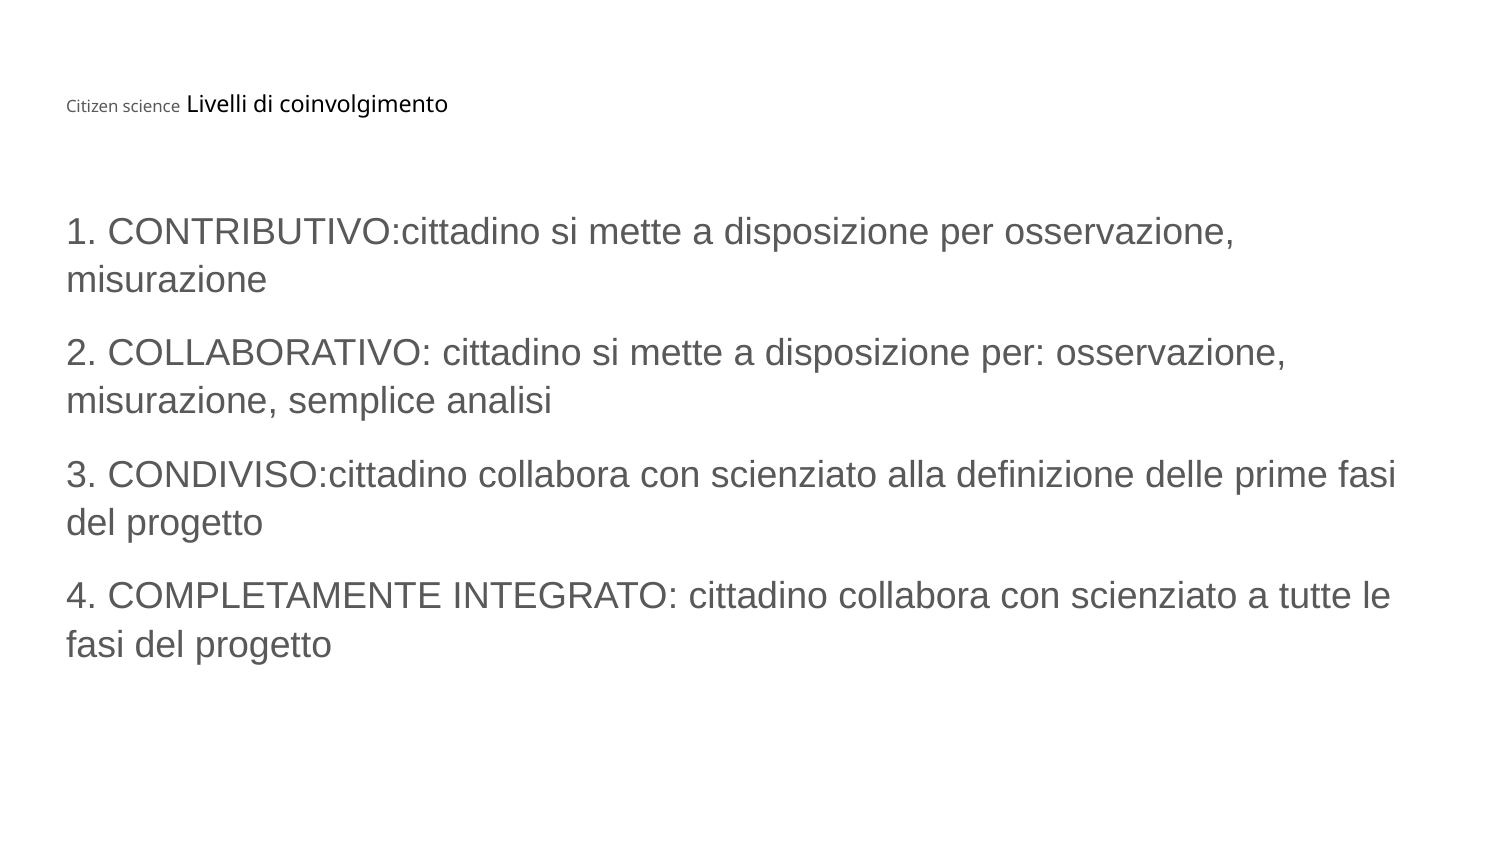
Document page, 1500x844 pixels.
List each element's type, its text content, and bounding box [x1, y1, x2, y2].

list 1. CONTRIBUTIVO:cittadino si mette a disposizione per osservazione, misurazione 2. COLLABORATIVO: cittadino si mette a disposizione per: osservazione, misurazione, semplice analisi 3. CONDIVISO:cittadino collabora con scienziato alla definizione delle prime fasi del progetto 4. COMPLETAMENTE INTEGRATO: cittadino collabora con scienziato a tutte le fasi del progetto [51, 189, 1449, 750]
title Citizen science Livelli di coinvolgimento [51, 72, 1449, 167]
